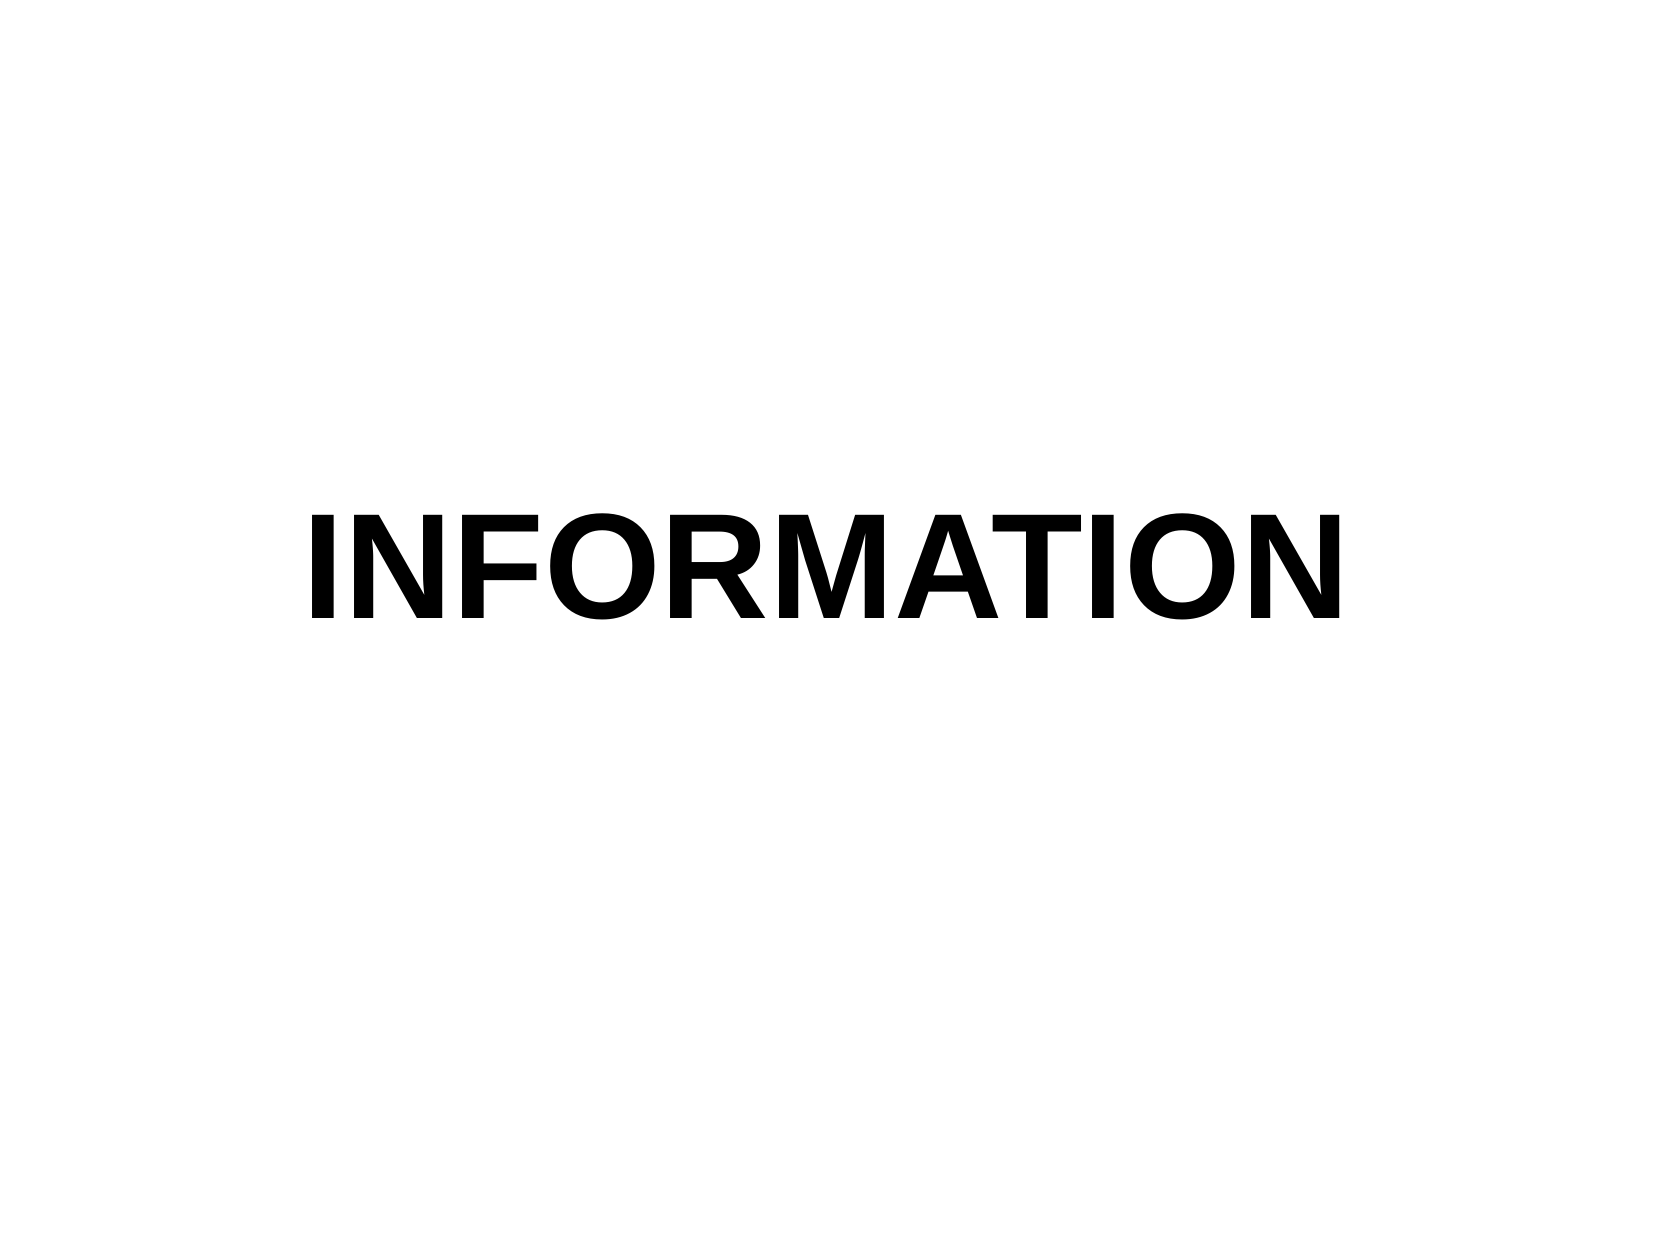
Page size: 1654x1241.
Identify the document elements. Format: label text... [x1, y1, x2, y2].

title INFORMATION [82, 462, 1571, 670]
